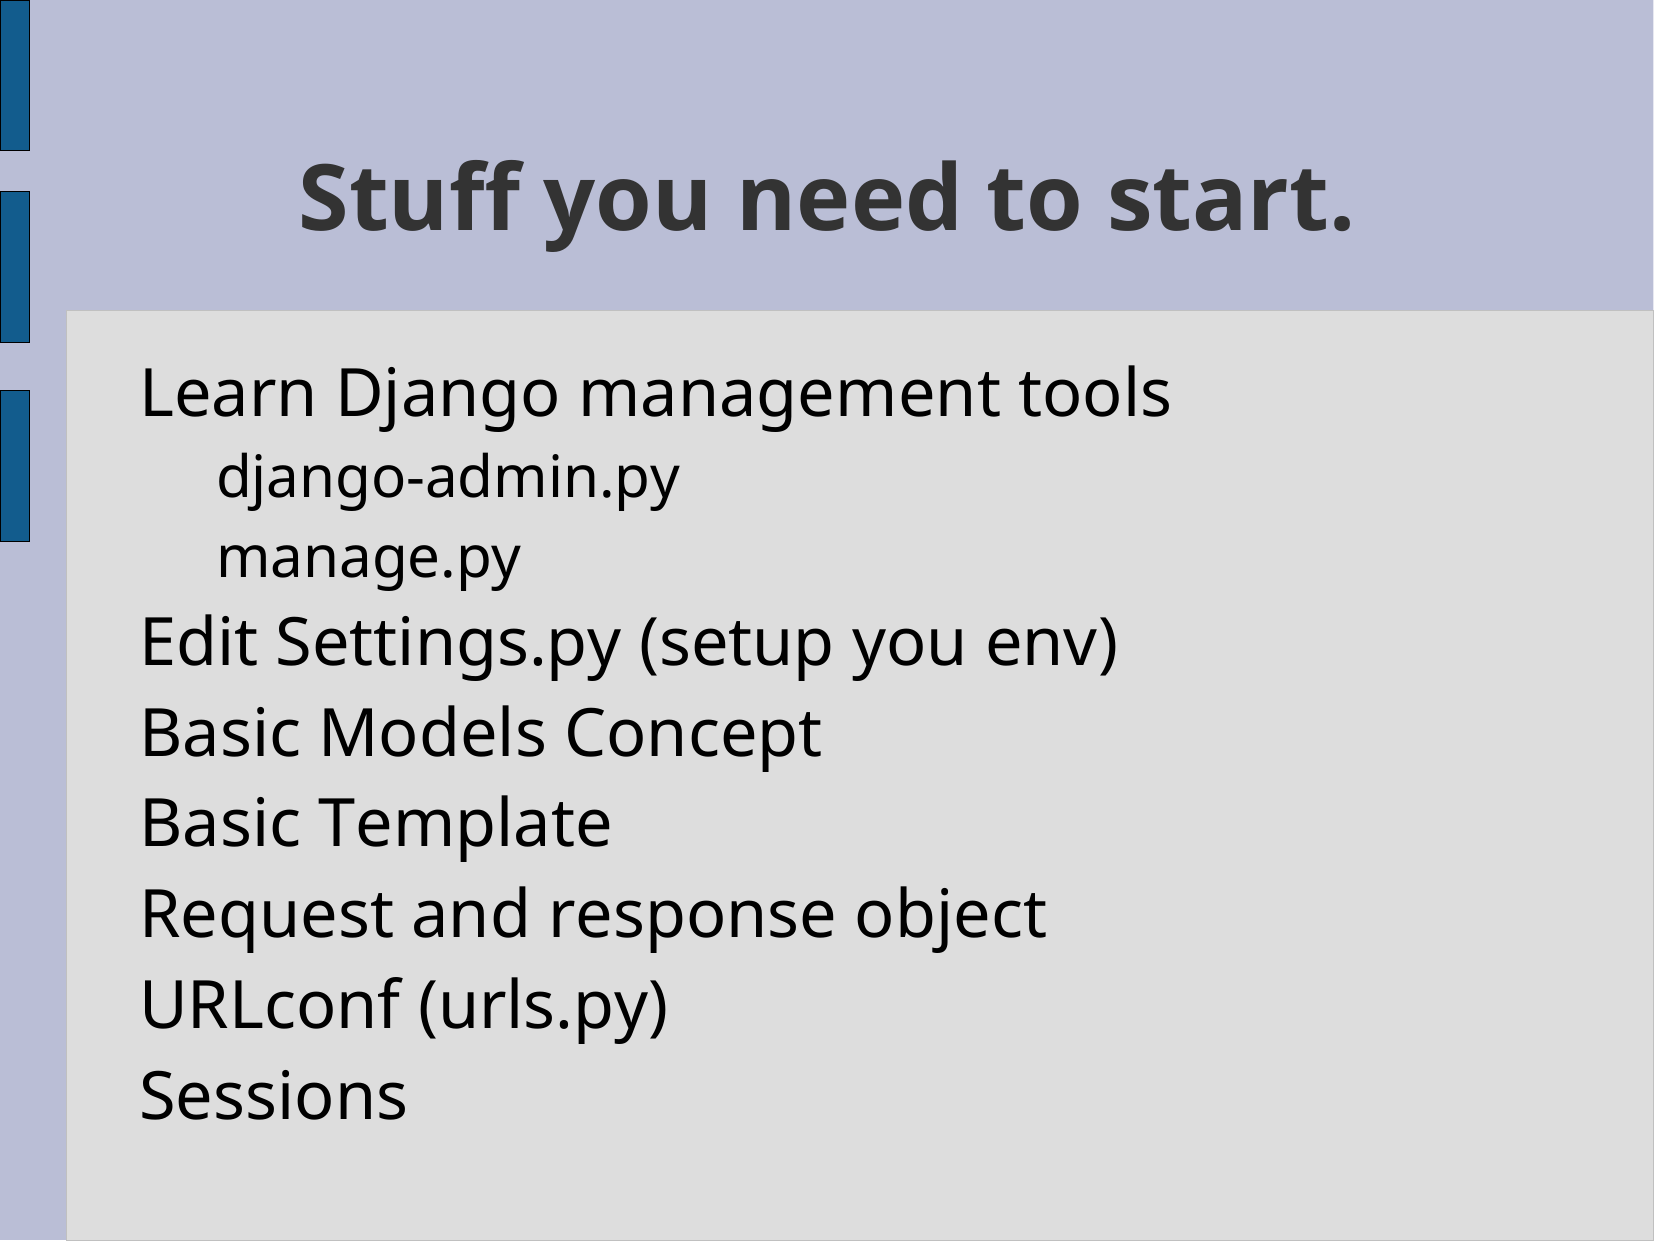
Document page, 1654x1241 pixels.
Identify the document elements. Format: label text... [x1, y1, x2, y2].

list Learn Django management tools django-admin.py manage.py Edit Settings.py (setup you env) Basic Models Concept Basic Template Request and response object URLconf (urls.py) Sessions [121, 344, 1534, 1112]
title Stuff you need to start. [121, 98, 1534, 291]
